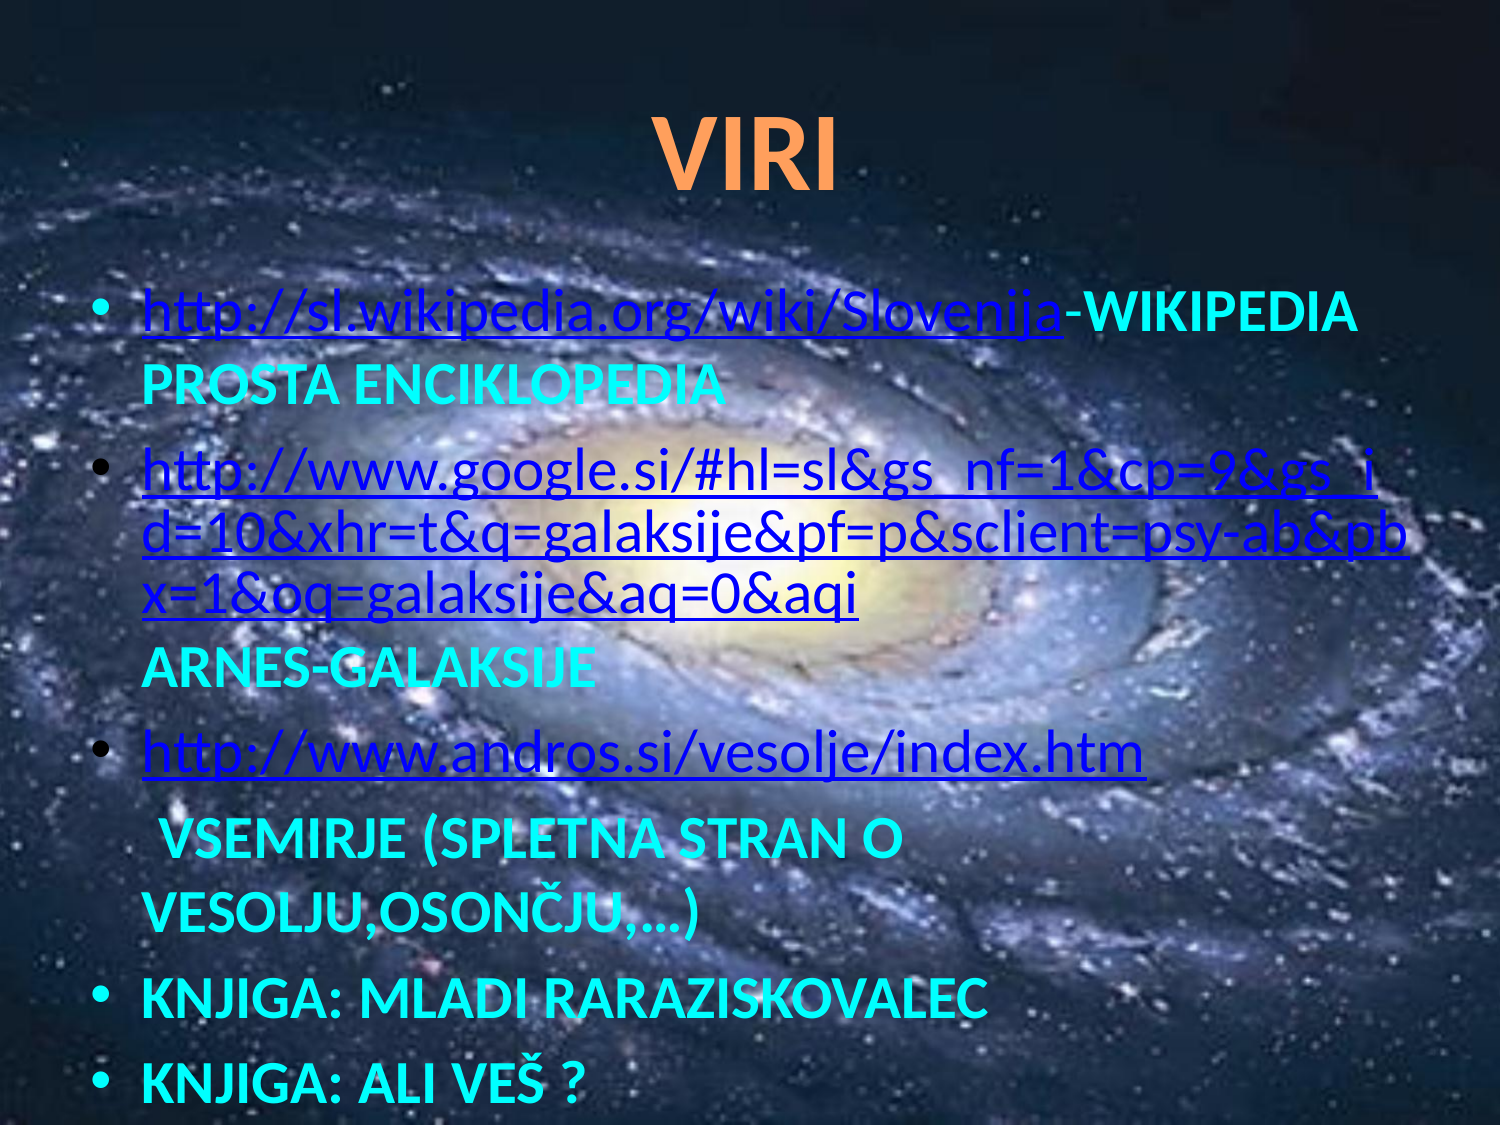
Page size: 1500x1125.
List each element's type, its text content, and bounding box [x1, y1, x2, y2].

list http://sl.wikipedia.org/wiki/Slovenija-WIKIPEDIA PROSTA ENCIKLOPEDIA http://www.google.si/#hl=sl&gs_nf=1&cp=9&gs_id=10&xhr=t&q=galaksije&pf=p&sclient=psy-ab&pbx=1&oq=galaksije&aq=0&aqiARNES-GALAKSIJE http://www.andros.si/vesolje/index.htm VSEMIRJE (SPLETNA STRAN O VESOLJU,OSONČJU,…) KNJIGA: MLADI RARAZISKOVALEC KNJIGA: ALI VEŠ ? [75, 262, 1425, 1005]
text_box VIRI [621, 70, 873, 221]
picture [0, 0, 1500, 1125]
